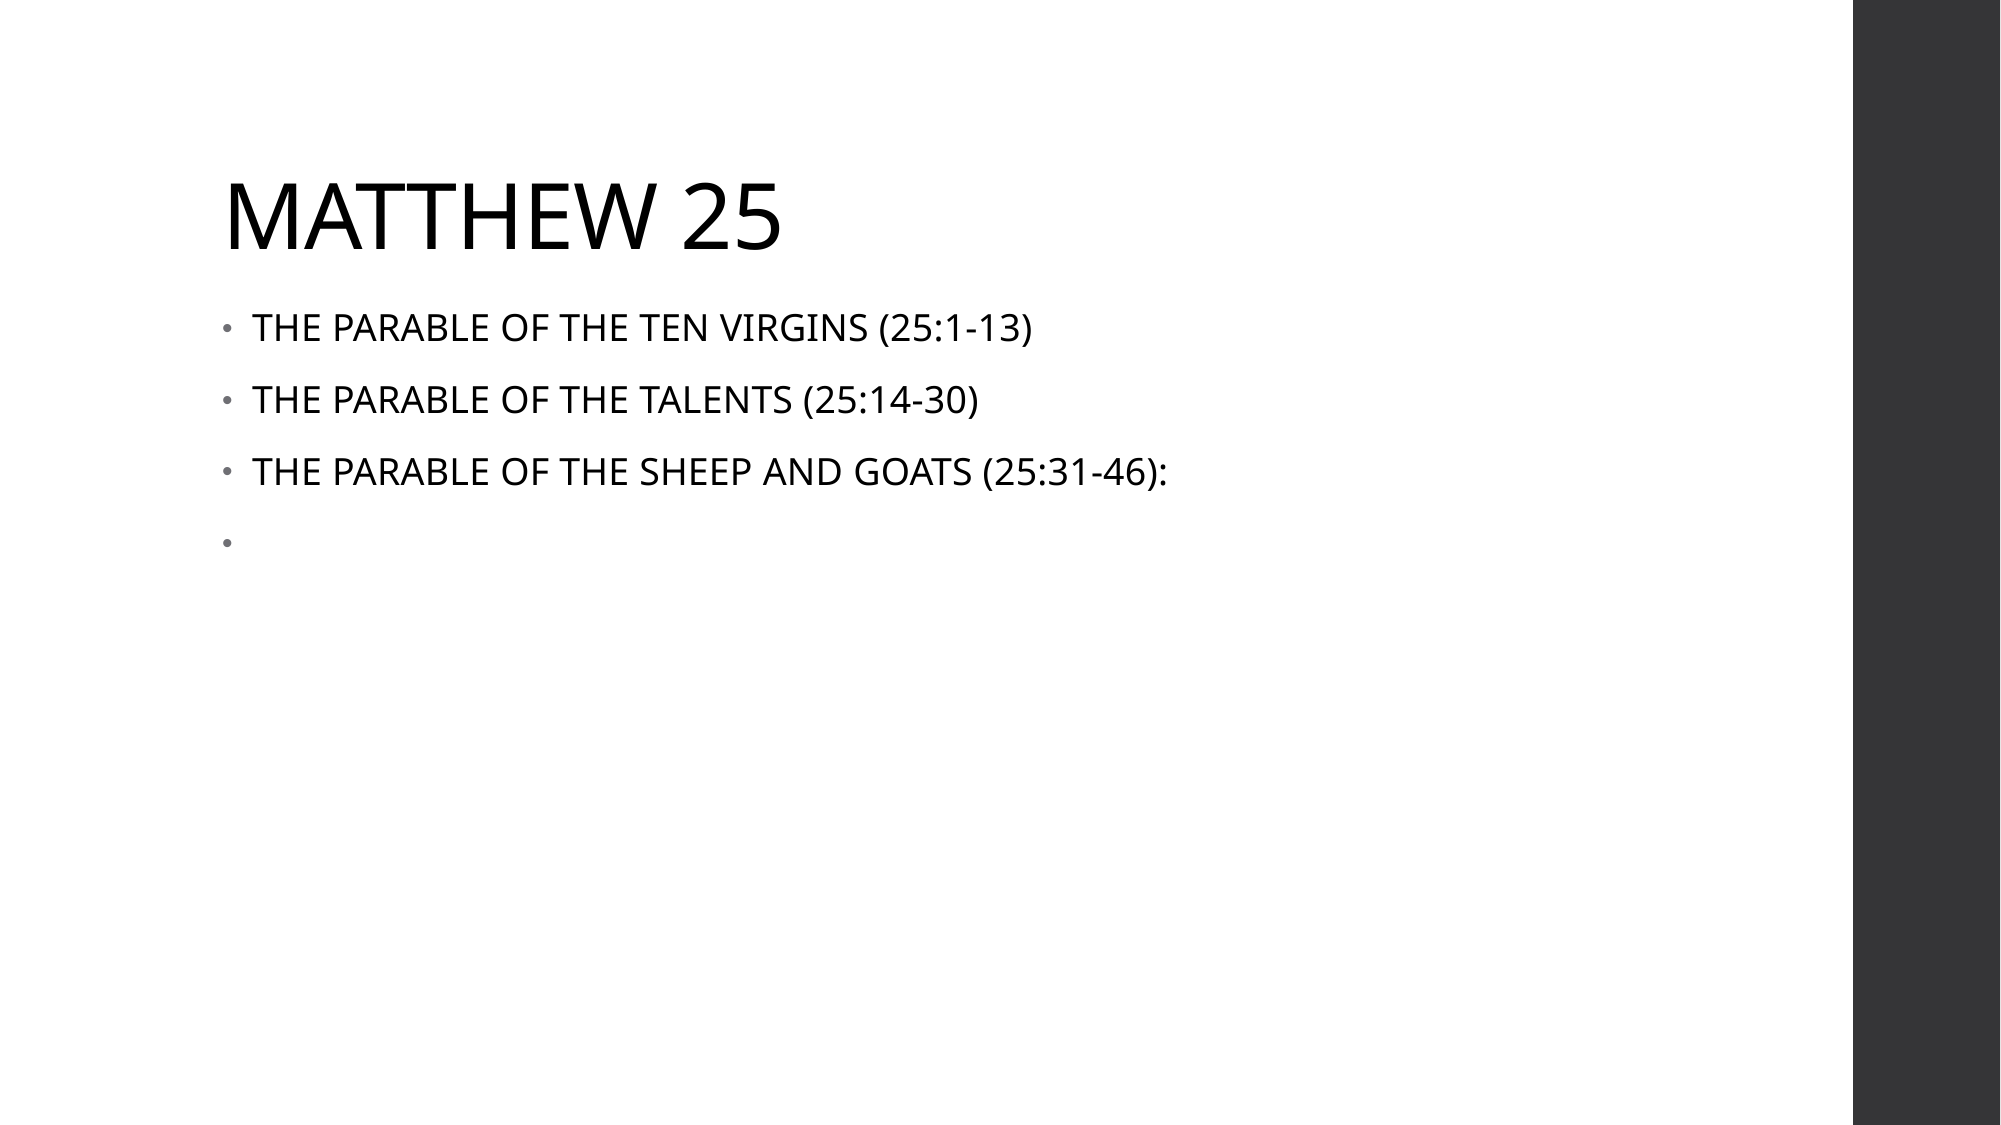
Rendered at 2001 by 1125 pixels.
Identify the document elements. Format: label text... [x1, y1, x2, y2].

list THE PARABLE OF THE TEN VIRGINS (25:1-13) THE PARABLE OF THE TALENTS (25:14-30) THE PARABLE OF THE SHEEP AND GOATS (25:31-46): [206, 299, 1617, 1014]
title MATTHEW 25 [206, 60, 1797, 278]
